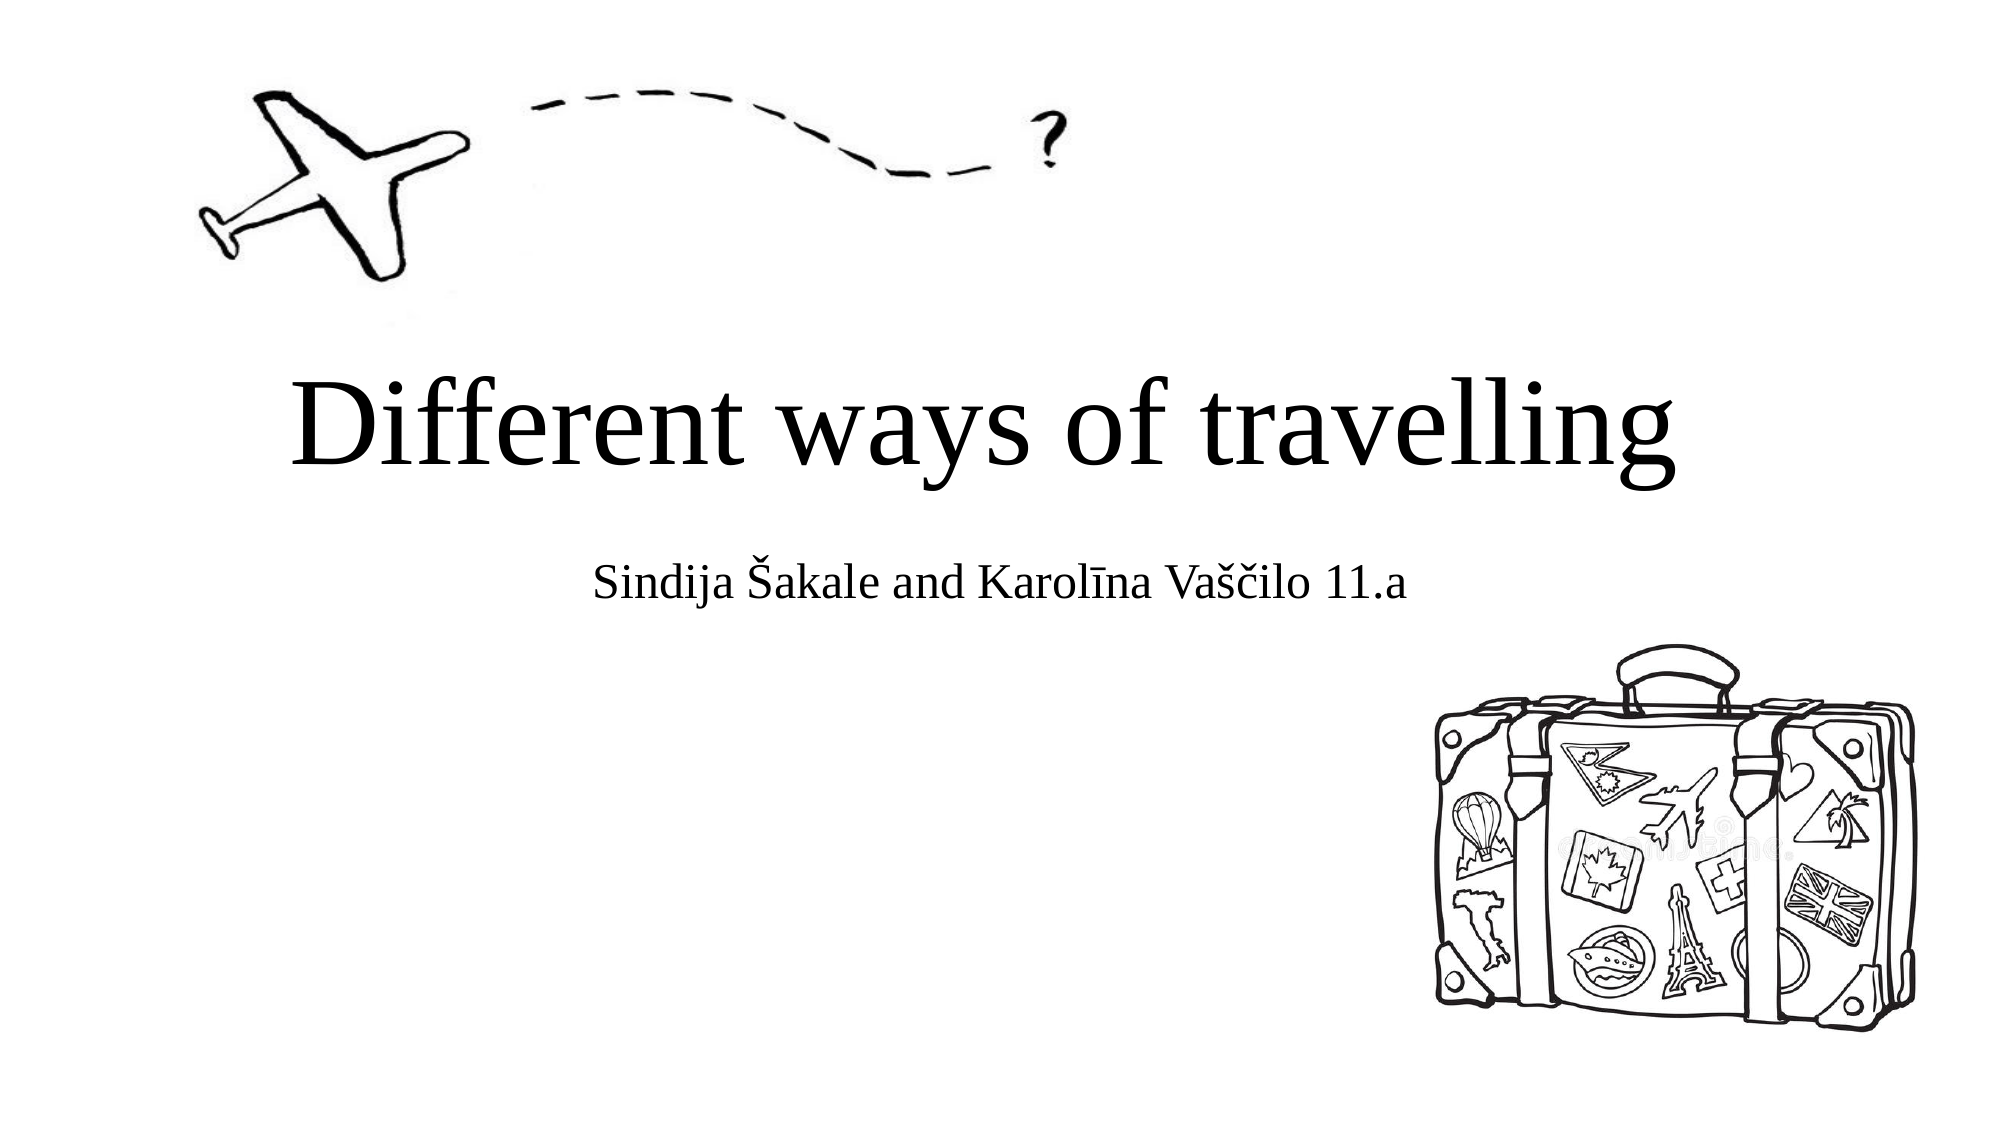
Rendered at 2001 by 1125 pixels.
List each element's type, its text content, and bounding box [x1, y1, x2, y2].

picture [132, 40, 1191, 328]
subtitle Sindija Šakale and Karolīna Vaščilo 11.a [249, 547, 1750, 863]
picture [1372, 633, 1977, 1042]
title Different ways of travelling [249, 184, 1750, 500]
